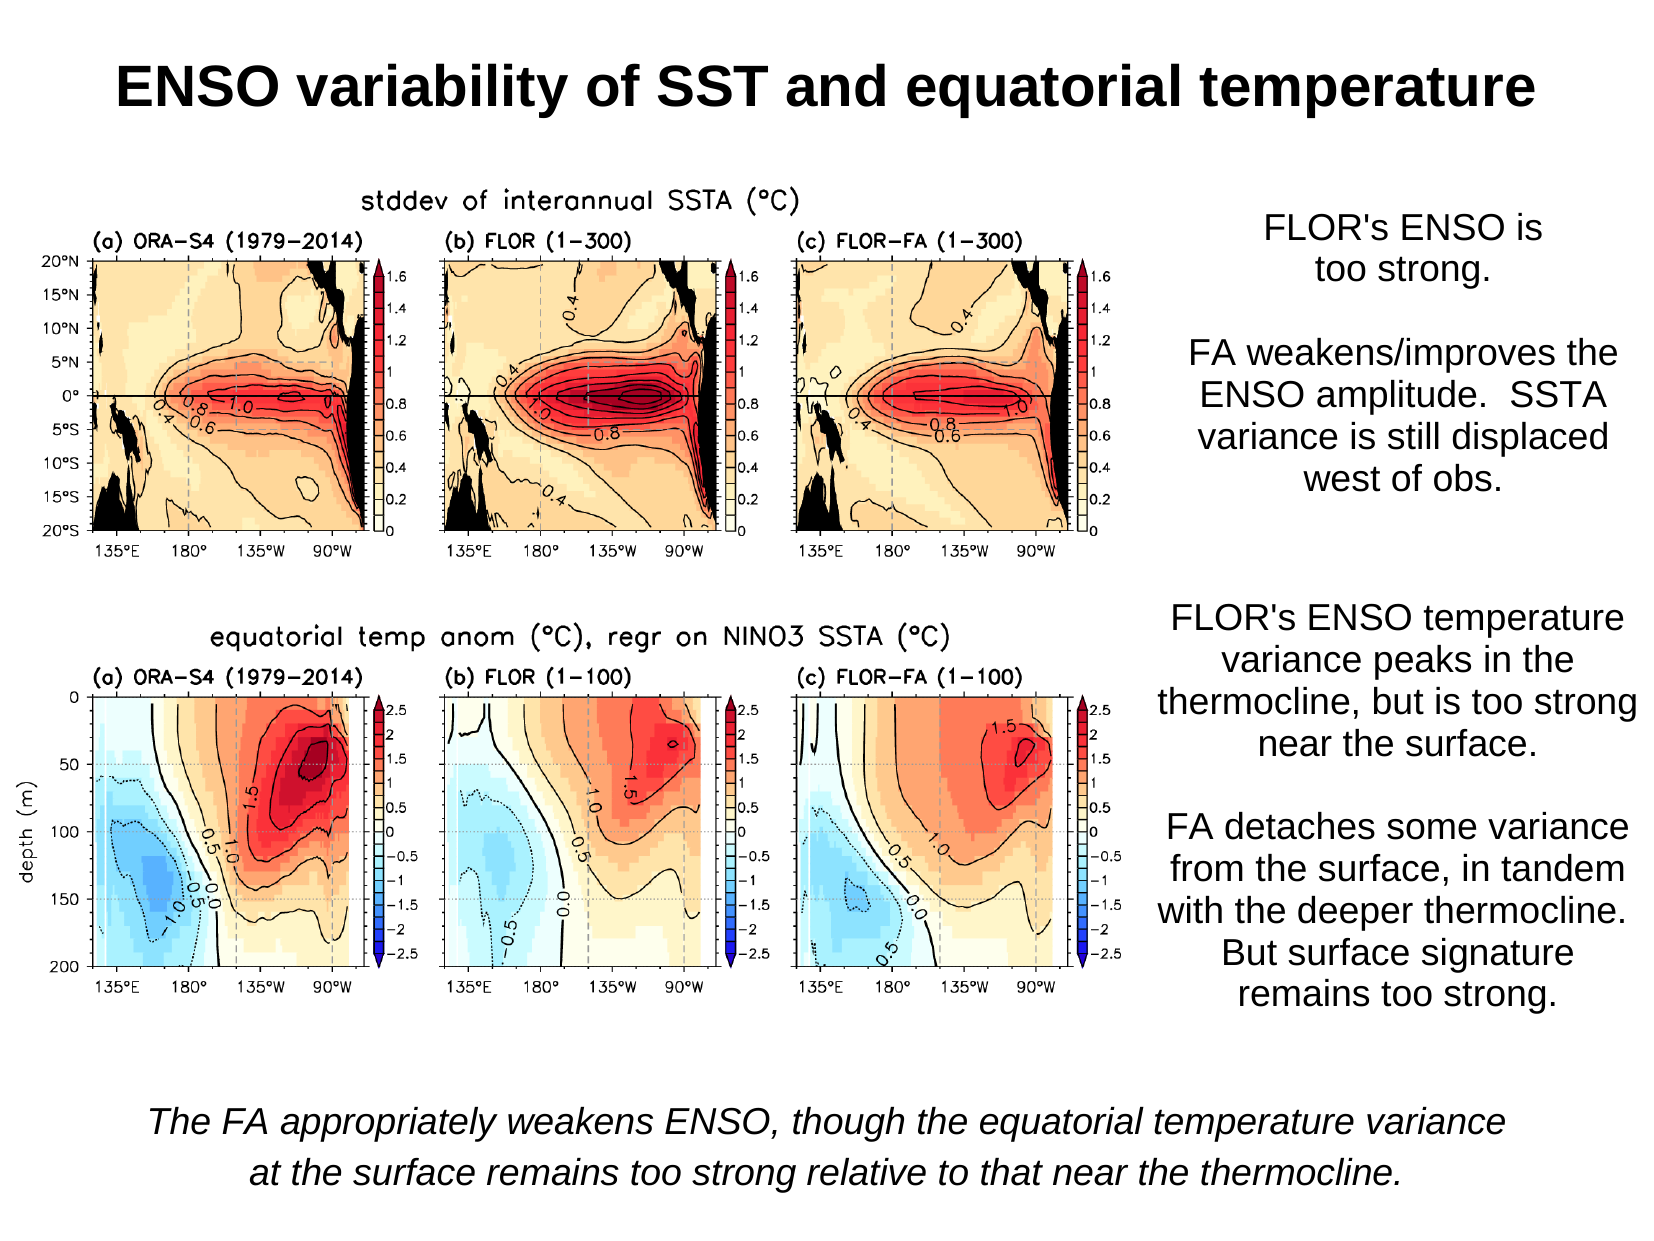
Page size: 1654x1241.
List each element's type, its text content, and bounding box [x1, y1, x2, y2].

text_box The FA appropriately weakens ENSO, though the equatorial temperature variance at the surface remains too strong relative to that near the thermocline. [39, 1089, 1615, 1194]
picture [1, 616, 1136, 1013]
text_box ENSO variability of SST and equatorial temperature [39, 38, 1615, 119]
text_box FLOR's ENSO temperature variance peaks in the thermocline, but is too strong near the surface. FA detaches some variance from the surface, in tandem with the deeper thermocline. But surface signature remains too strong. [1142, 590, 1654, 1022]
text_box FLOR's ENSO is too strong. FA weakens/improves the ENSO amplitude. SSTA variance is still displaced west of obs. [1153, 200, 1654, 507]
picture [1, 180, 1136, 577]
